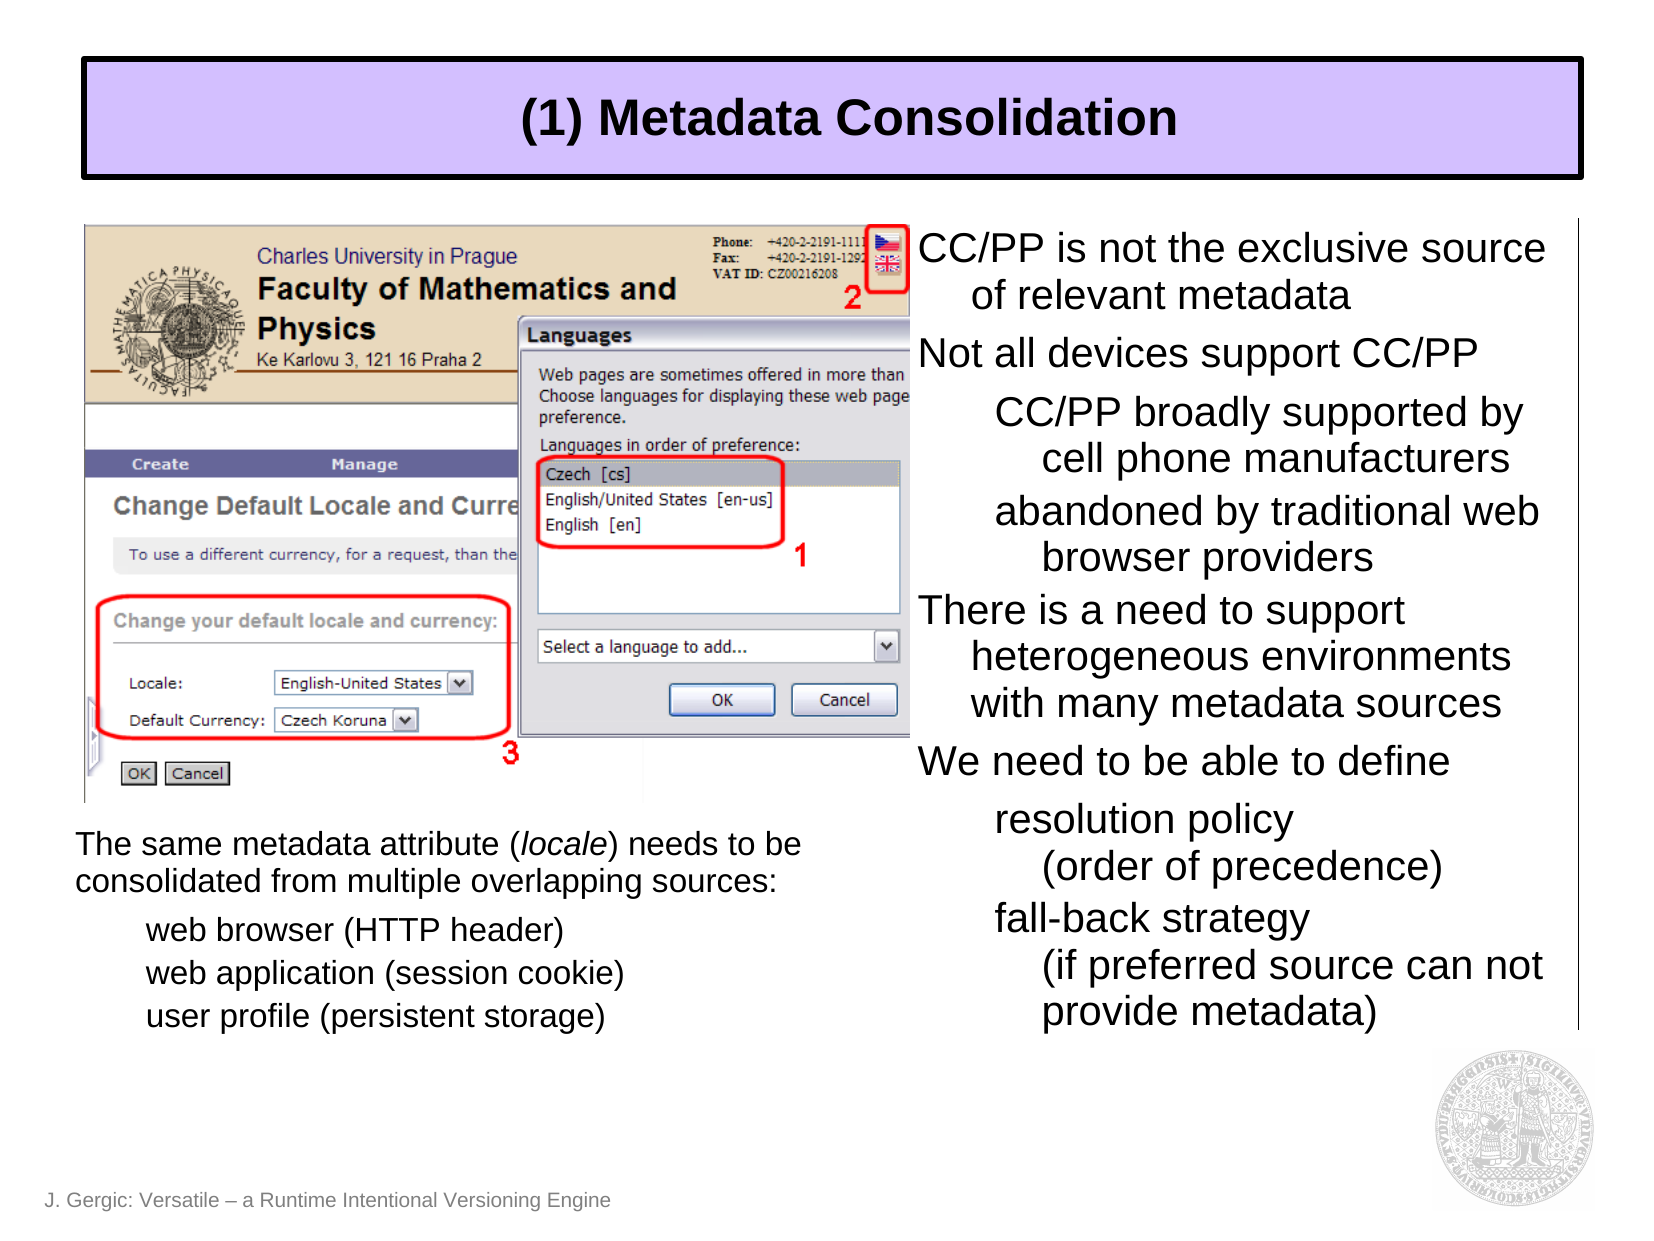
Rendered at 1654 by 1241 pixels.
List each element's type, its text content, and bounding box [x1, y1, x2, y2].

title (1) Metadata Consolidation [84, 58, 1582, 178]
picture [84, 224, 910, 803]
list CC/PP is not the exclusive source of relevant metadata Not all devices support CC/PP CC/PP broadly supported by cell phone manufacturers abandoned by traditional web browser providers There is a need to support heterogeneous environments with many metadata sources We need to be able to define resolution policy (order of precedence) fall-back strategy (if preferred source can not provide metadata) [900, 225, 1576, 1040]
picture [1432, 1048, 1595, 1211]
list The same metadata attribute (locale) needs to be consolidated from multiple overlapping sources: web browser (HTTP header) web application (session cookie) user profile (persistent storage) [75, 825, 826, 1088]
